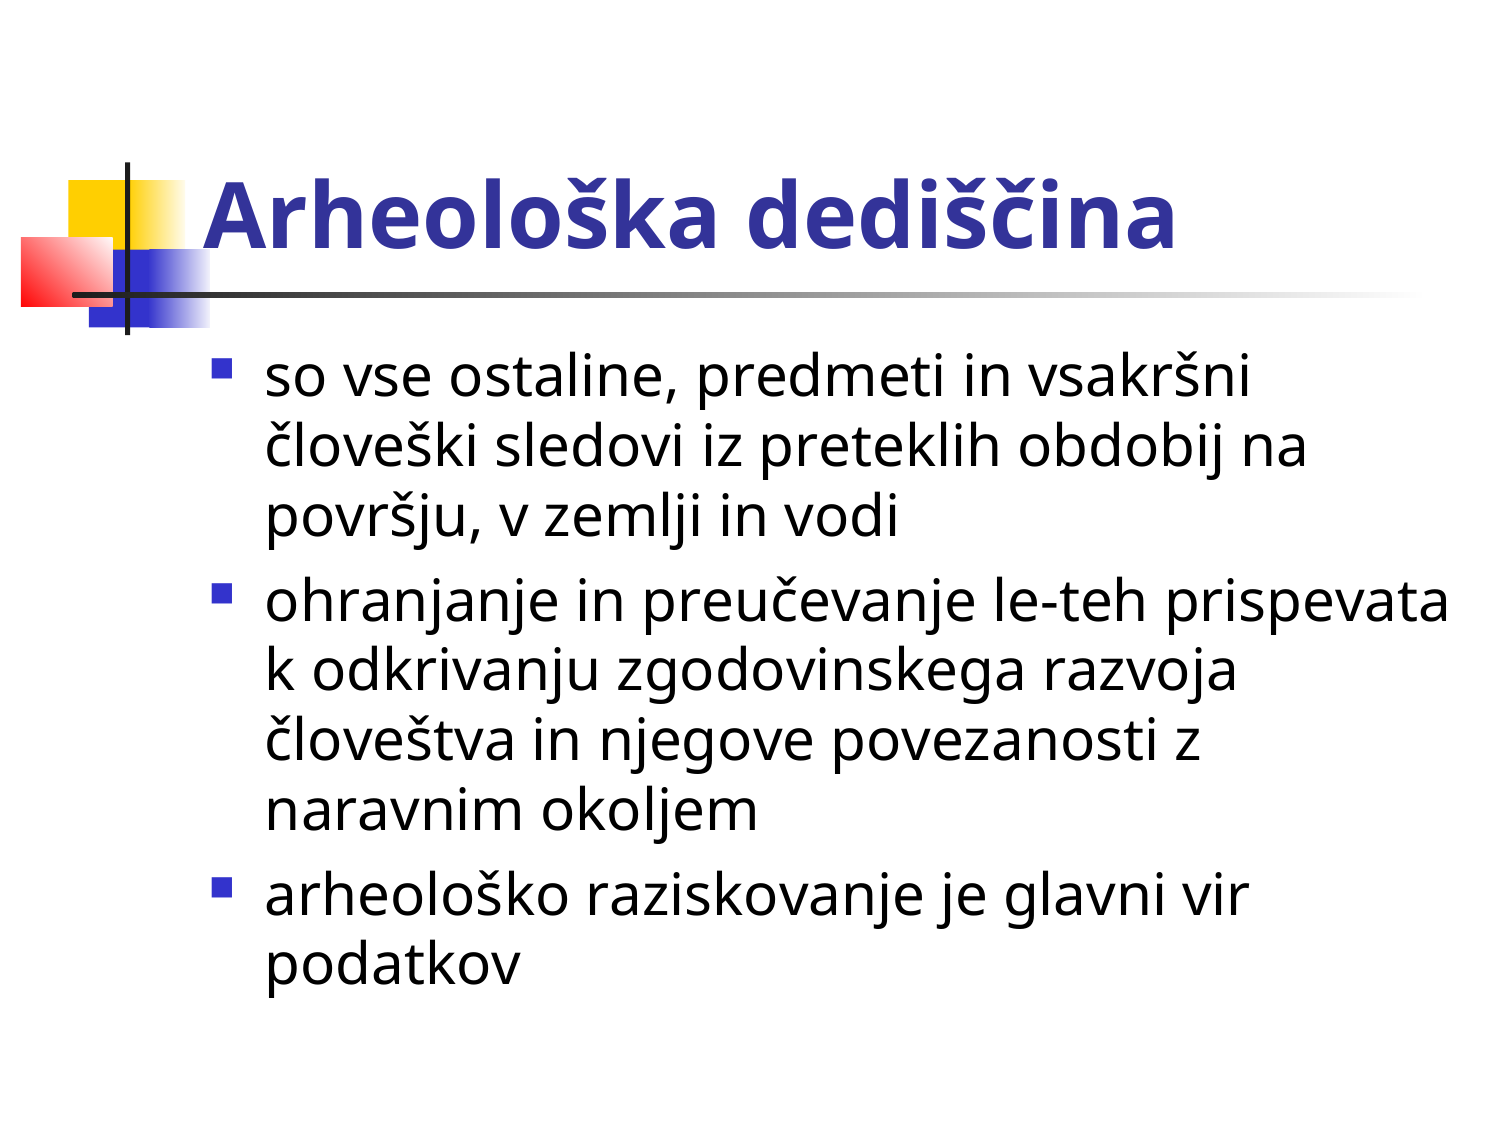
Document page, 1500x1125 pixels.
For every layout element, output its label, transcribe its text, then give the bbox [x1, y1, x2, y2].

title Arheološka dediščina [188, 35, 1468, 276]
list so vse ostaline, predmeti in vsakršni človeški sledovi iz preteklih obdobij na površju, v zemlji in vodi ohranjanje in preučevanje le-teh prispevata k odkrivanju zgodovinskega razvoja človeštva in njegove povezanosti z naravnim okoljem arheološko raziskovanje je glavni vir podatkov [193, 331, 1469, 1007]
